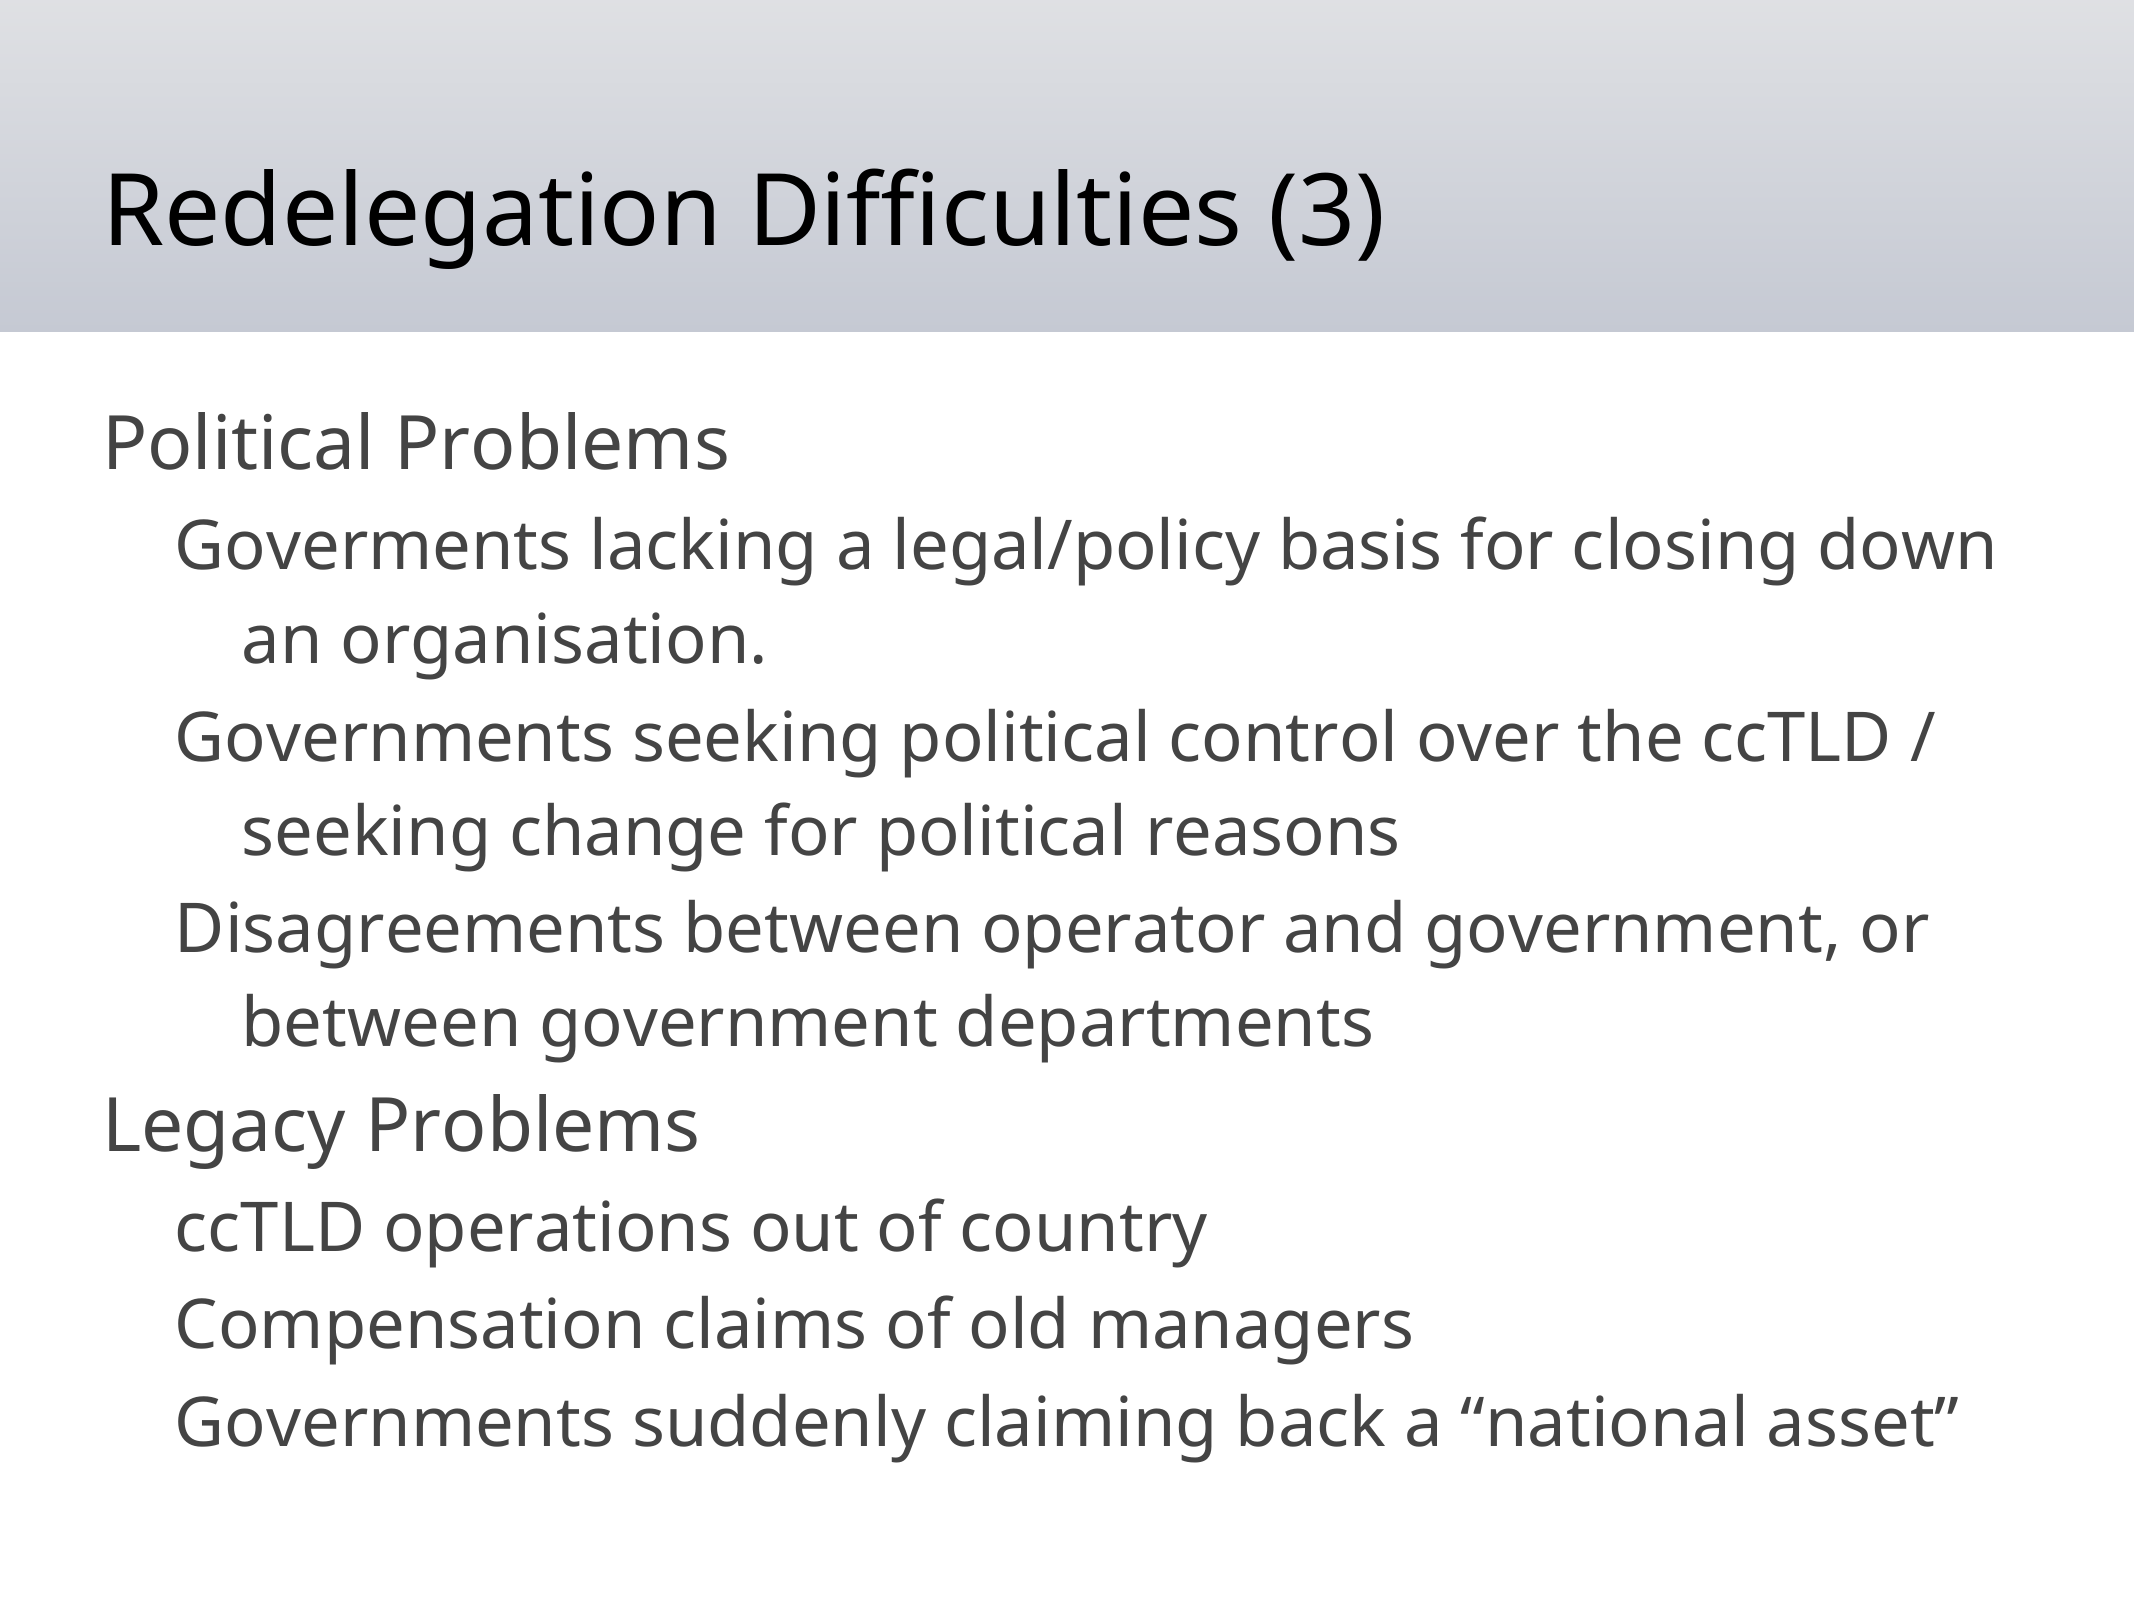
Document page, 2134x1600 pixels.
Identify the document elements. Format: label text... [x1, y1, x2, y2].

title Redelegation Difficulties (3) [93, 54, 2040, 284]
list Political Problems Goverments lacking a legal/policy basis for closing down an organisation. Governments seeking political control over the ccTLD / seeking change for political reasons Disagreements between operator and government, or between government departments Legacy Problems ccTLD operations out of country Compensation claims of old managers Governments suddenly claiming back a “national asset” [93, 381, 2040, 1459]
text_box [0, 0, 2134, 332]
